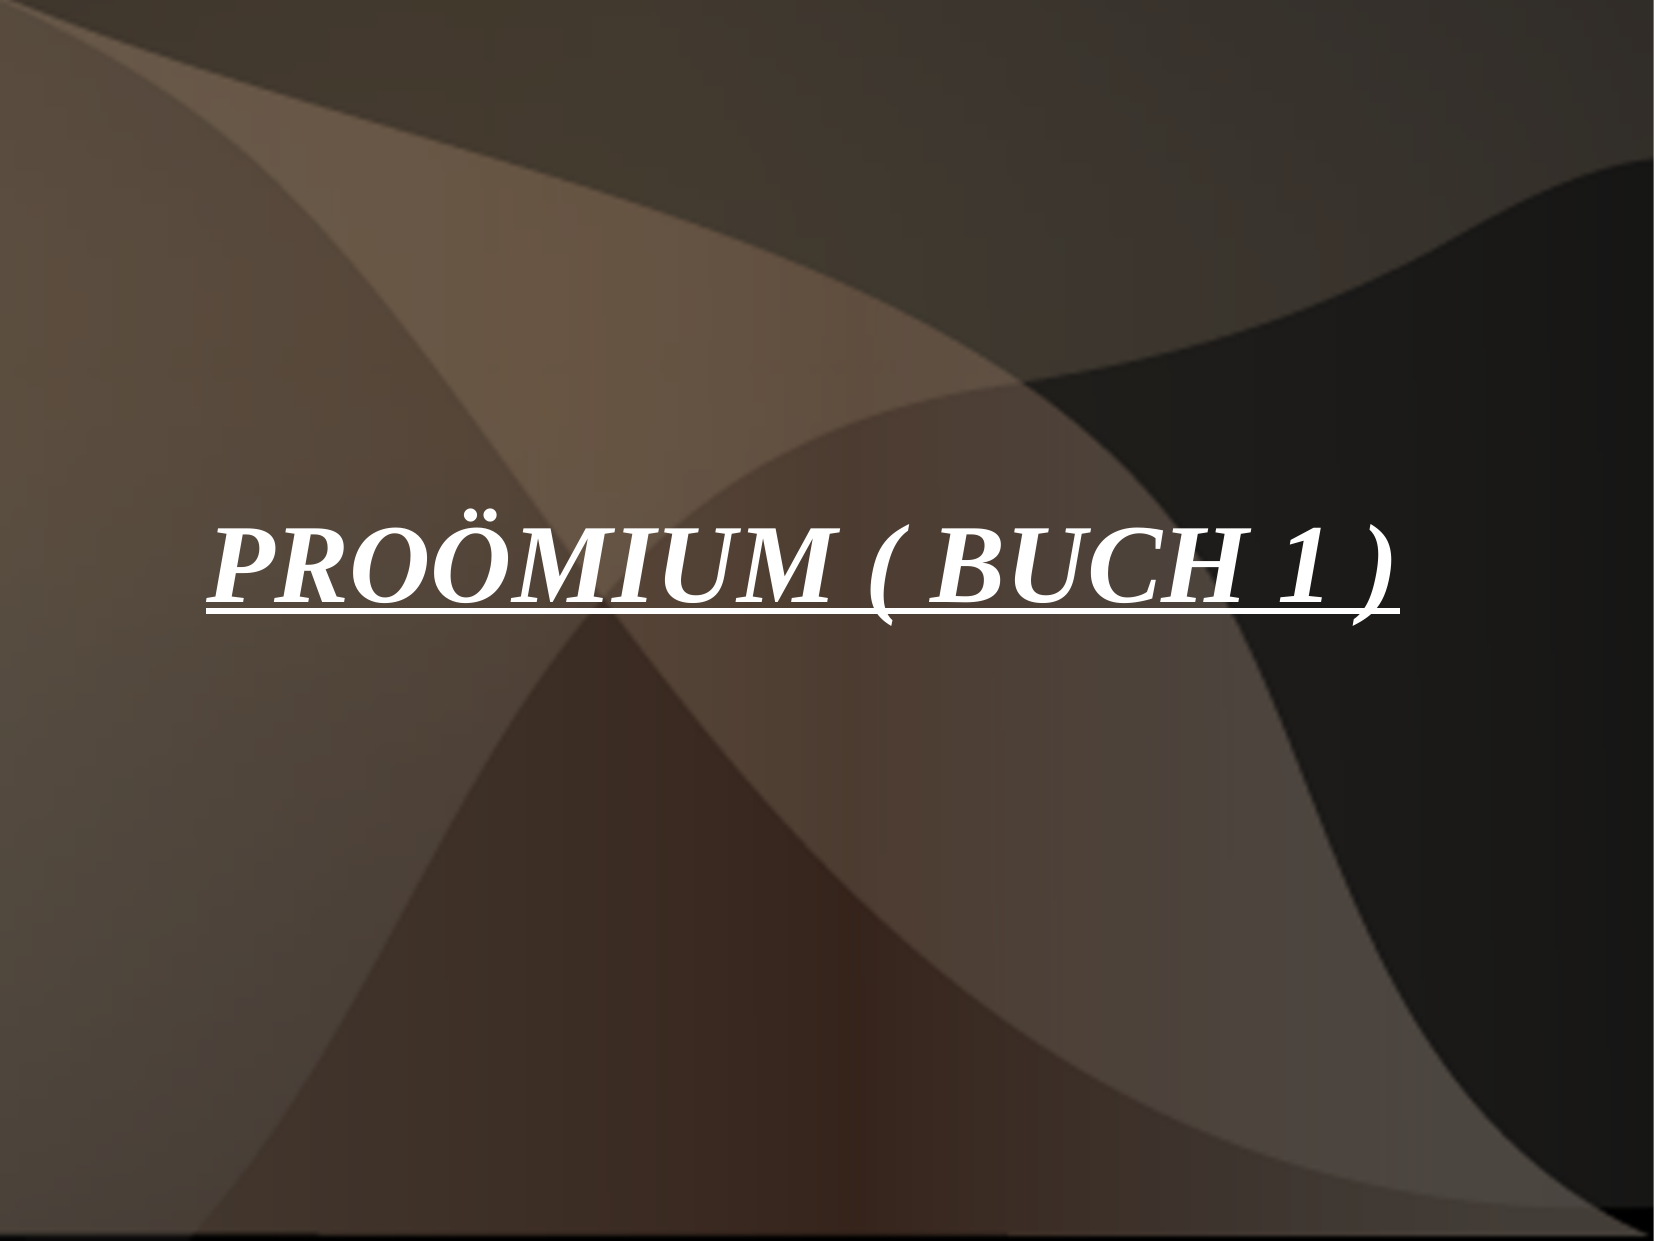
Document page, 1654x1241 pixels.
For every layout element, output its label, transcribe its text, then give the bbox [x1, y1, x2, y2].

title PROÖMIUM ( BUCH 1 ) [59, 460, 1548, 668]
picture [0, 0, 1654, 1241]
